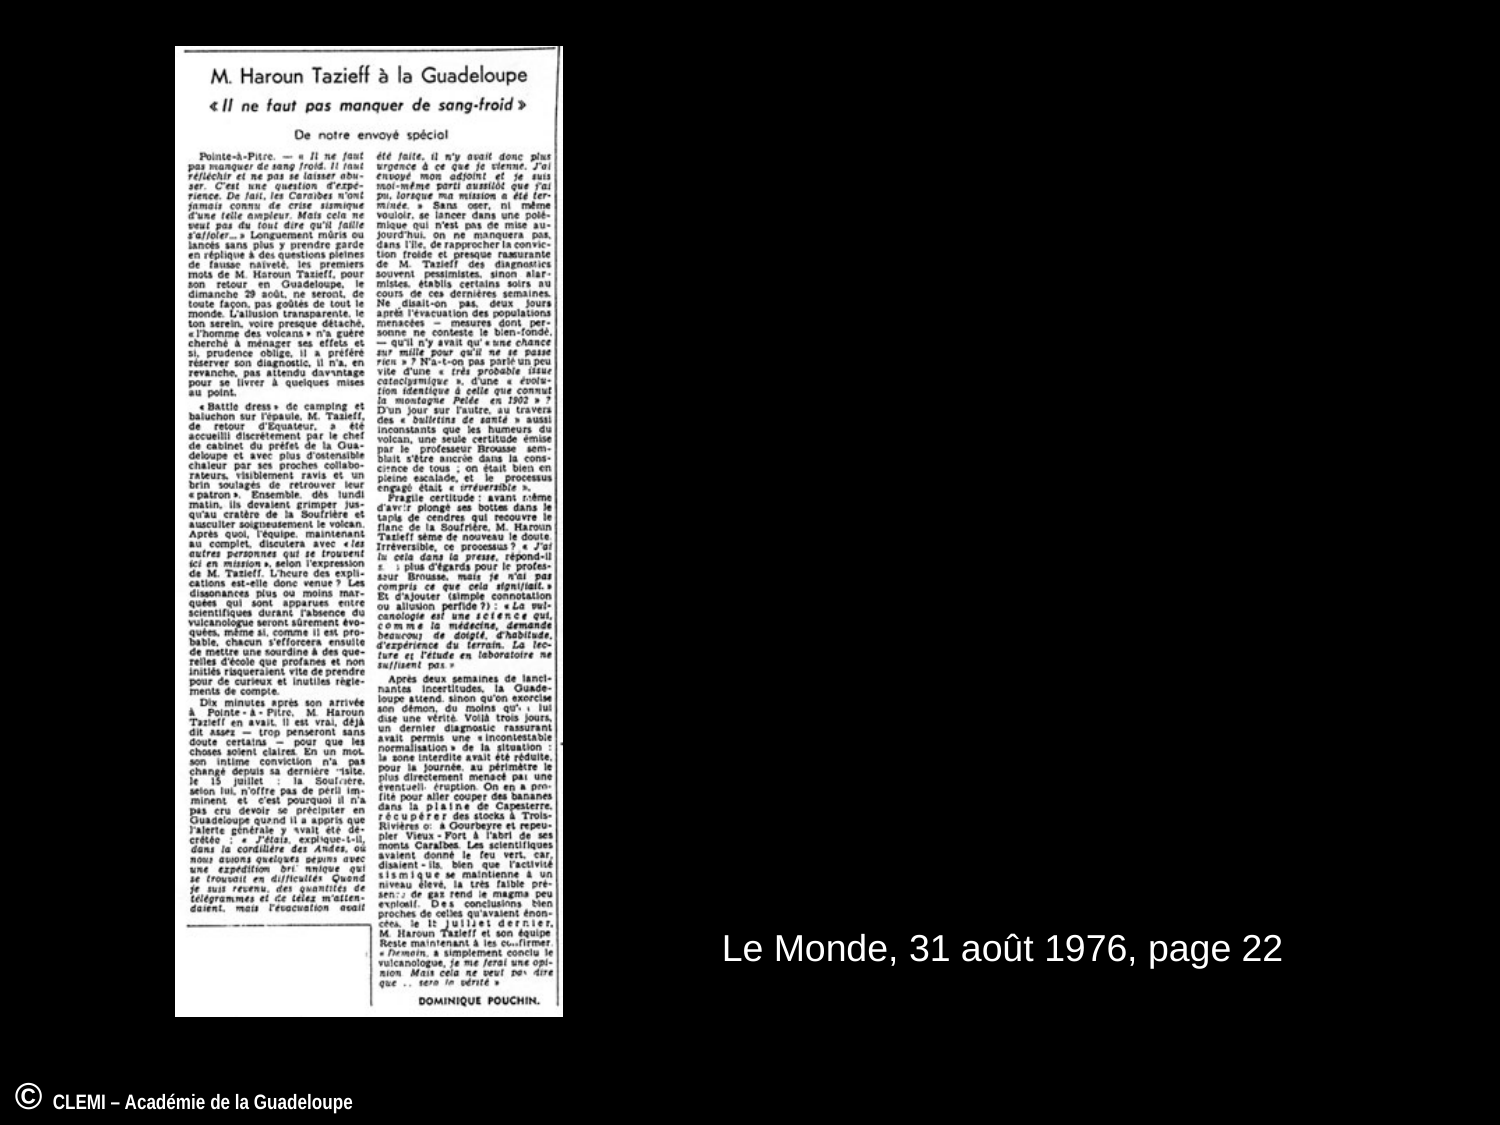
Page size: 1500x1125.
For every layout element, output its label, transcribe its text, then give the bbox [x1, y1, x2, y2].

picture [175, 46, 563, 1017]
title Le Monde, 31 août 1976, page 22 [703, 913, 1313, 983]
text_box © CLEMI – Académie de la Guadeloupe [0, 1067, 575, 1125]
